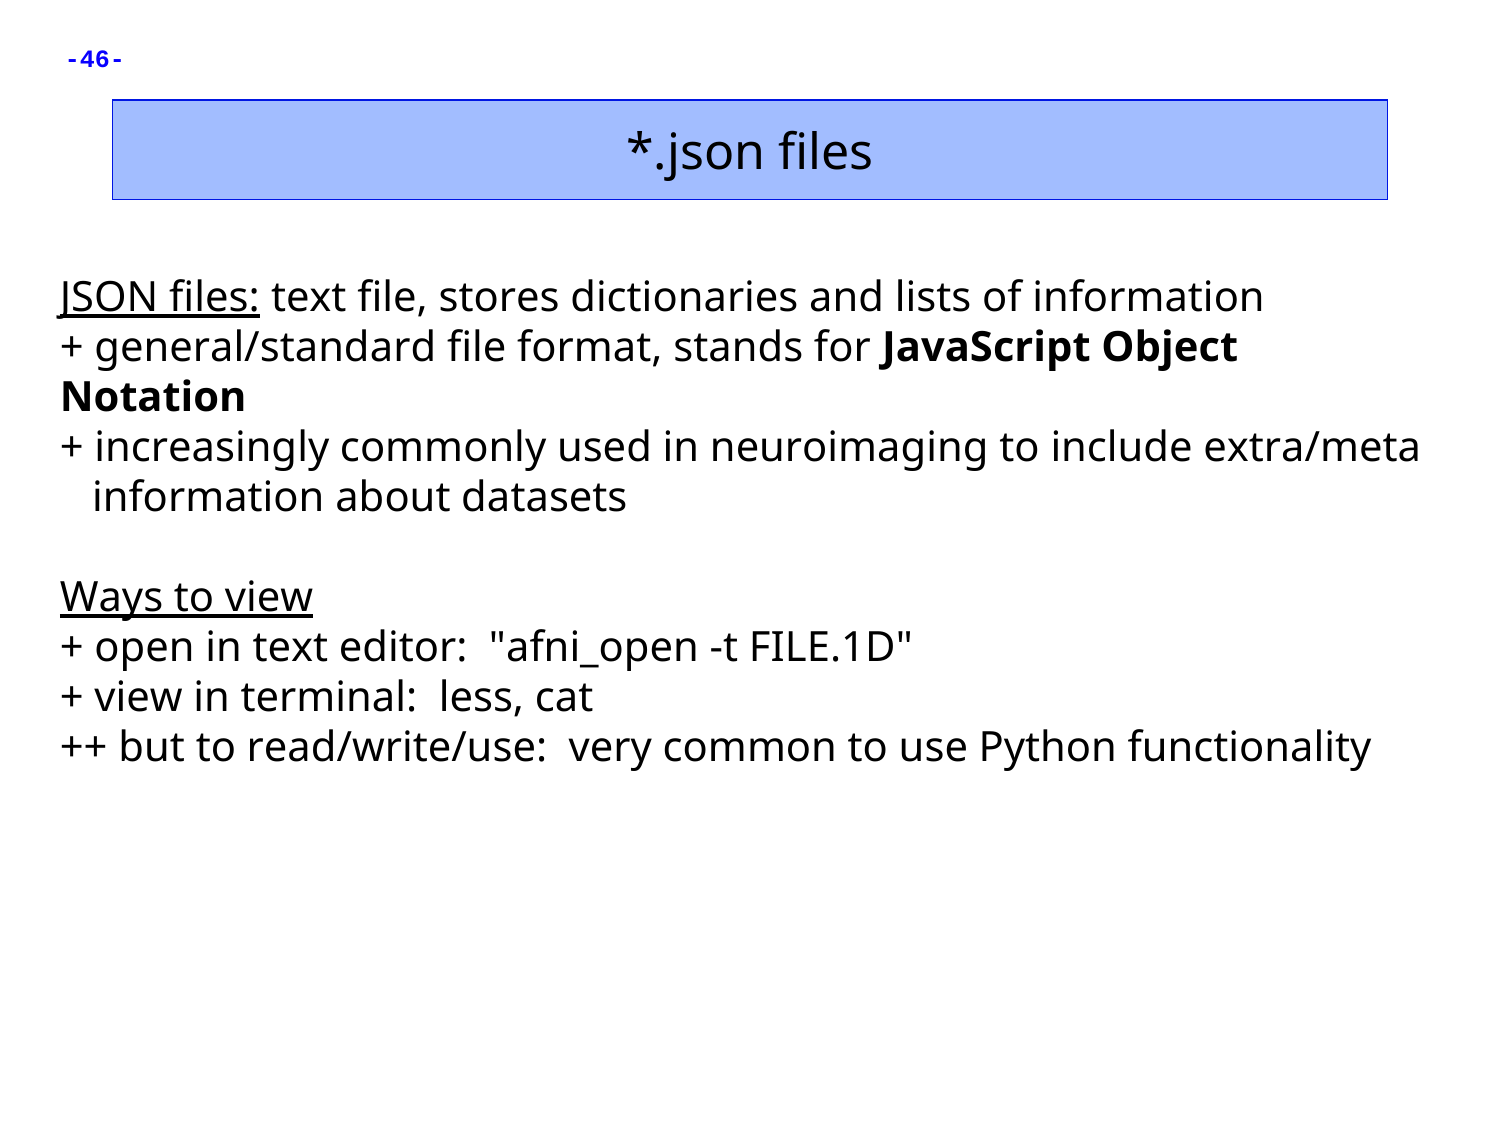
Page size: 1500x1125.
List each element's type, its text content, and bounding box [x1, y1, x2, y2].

text_box *.json files [112, 99, 1388, 200]
text_box JSON files: text file, stores dictionaries and lists of information + general/standard file format, stands for JavaScript Object Notation + increasingly commonly used in neuroimaging to include extra/meta information about datasets Ways to view + open in text editor: "afni_open -t FILE.1D" + view in terminal: less, cat ++ but to read/write/use: very common to use Python functionality [45, 262, 1440, 1078]
